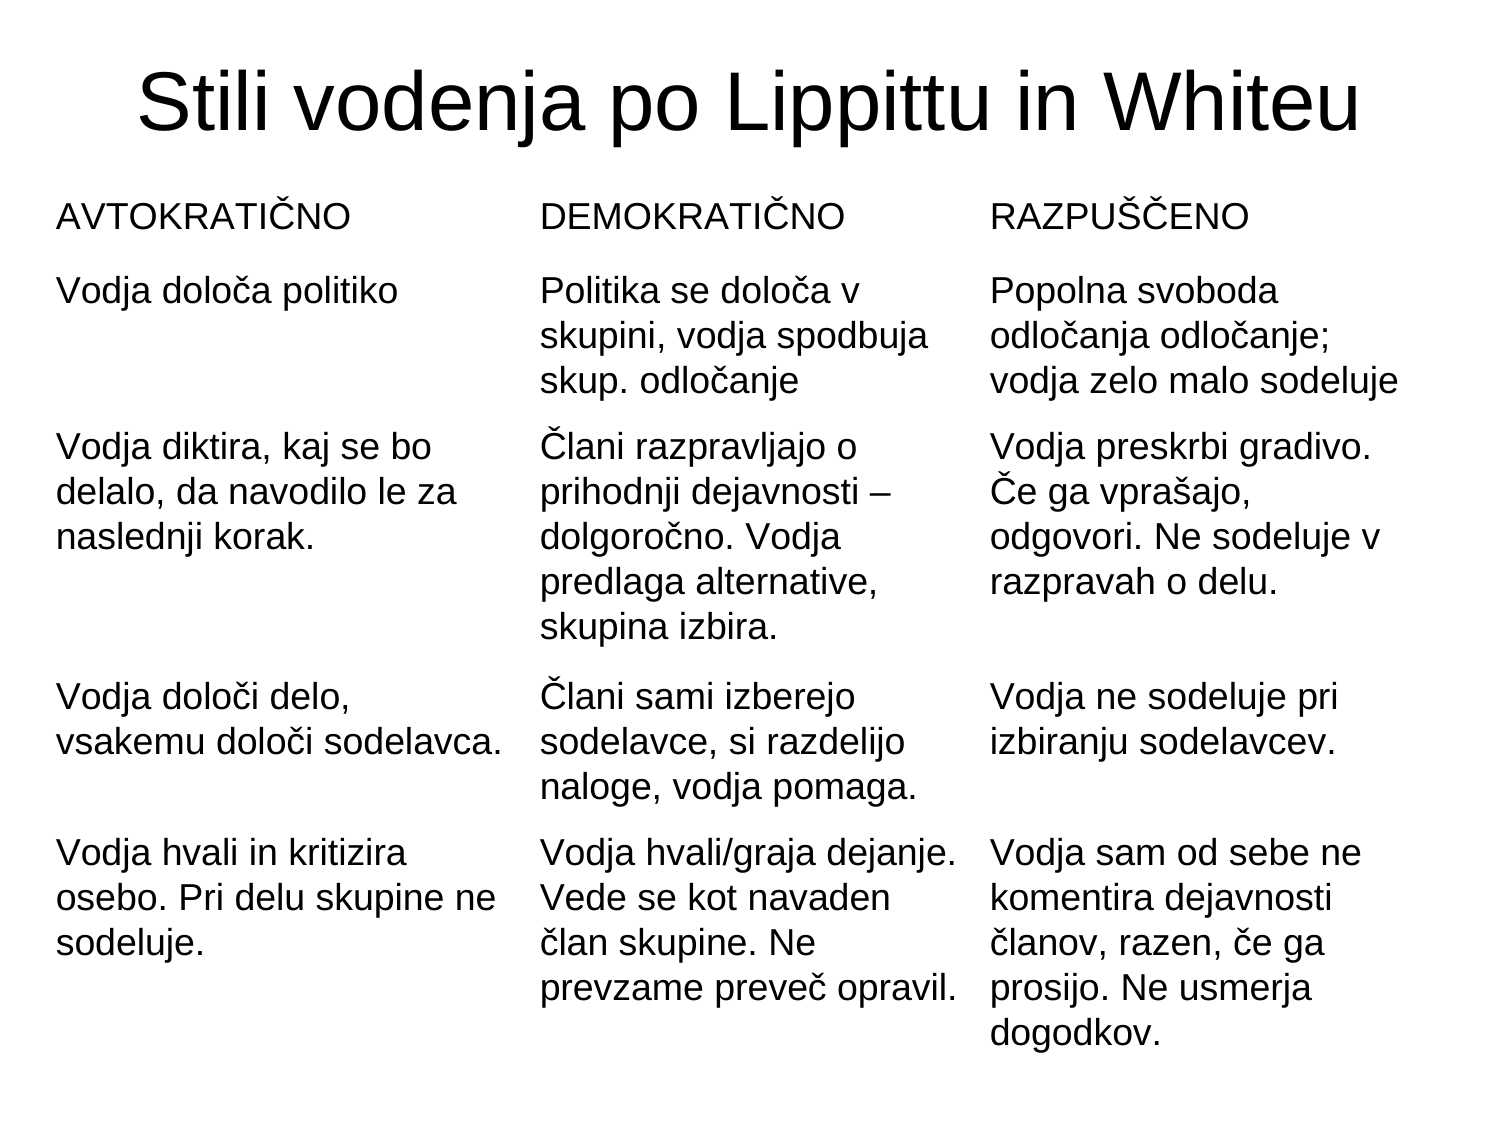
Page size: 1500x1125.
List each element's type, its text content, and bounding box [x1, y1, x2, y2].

table_cell Člani sami izberejo sodelavce, si razdelijo naloge, vodja pomaga. [525, 664, 975, 820]
table_cell Vodja hvali in kritizira osebo. Pri delu skupine ne sodeluje. [41, 820, 525, 1070]
table_header AVTOKRATIČNO [41, 185, 525, 258]
table_cell Popolna svoboda odločanja odločanje; vodja zelo malo sodeluje [975, 258, 1425, 414]
table_cell Vodja hvali/graja dejanje. Vede se kot navaden član skupine. Ne prevzame preveč opravil. [525, 820, 975, 1070]
table_header DEMOKRATIČNO [525, 185, 975, 258]
table_cell Vodja določi delo, vsakemu določi sodelavca. [41, 664, 525, 820]
title Stili vodenja po Lippittu in Whiteu [75, 39, 1426, 155]
table_cell Vodja diktira, kaj se bo delalo, da navodilo le za naslednji korak. [41, 414, 525, 664]
table_cell Vodja preskrbi gradivo. Če ga vprašajo, odgovori. Ne sodeluje v razpravah o delu. [975, 414, 1425, 664]
table_cell Vodja določa politiko [41, 258, 525, 414]
table_header RAZPUŠČENO [975, 185, 1425, 258]
table_cell Člani razpravljajo o prihodnji dejavnosti – dolgoročno. Vodja predlaga alternative, skupina izbira. [525, 414, 975, 664]
table_cell Politika se določa v skupini, vodja spodbuja skup. odločanje [525, 258, 975, 414]
table_cell Vodja sam od sebe ne komentira dejavnosti članov, razen, če ga prosijo. Ne usmerja dogodkov. [975, 820, 1425, 1070]
table_cell Vodja ne sodeluje pri izbiranju sodelavcev. [975, 664, 1425, 820]
